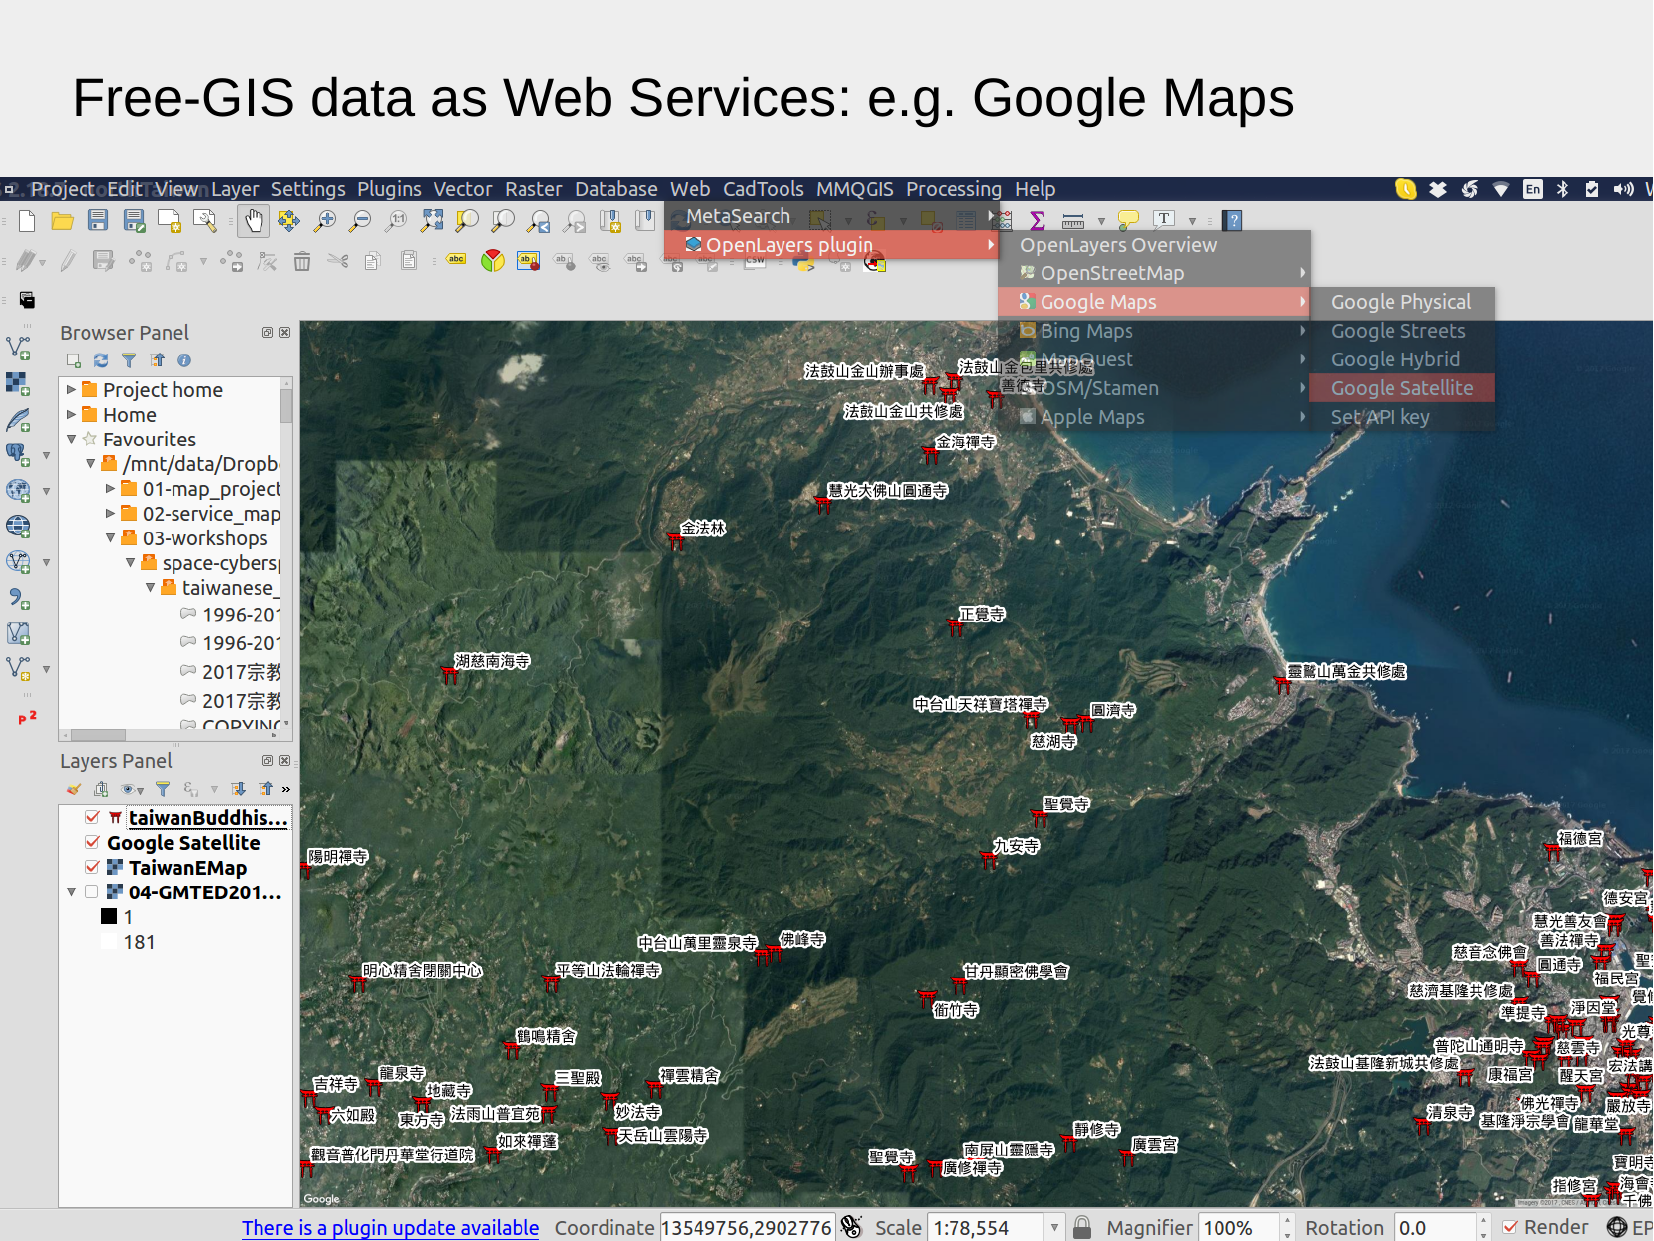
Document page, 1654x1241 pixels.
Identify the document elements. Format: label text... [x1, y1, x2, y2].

picture [0, 177, 1653, 1241]
title Free-GIS data as Web Services: e.g. Google Maps [72, 30, 1351, 166]
